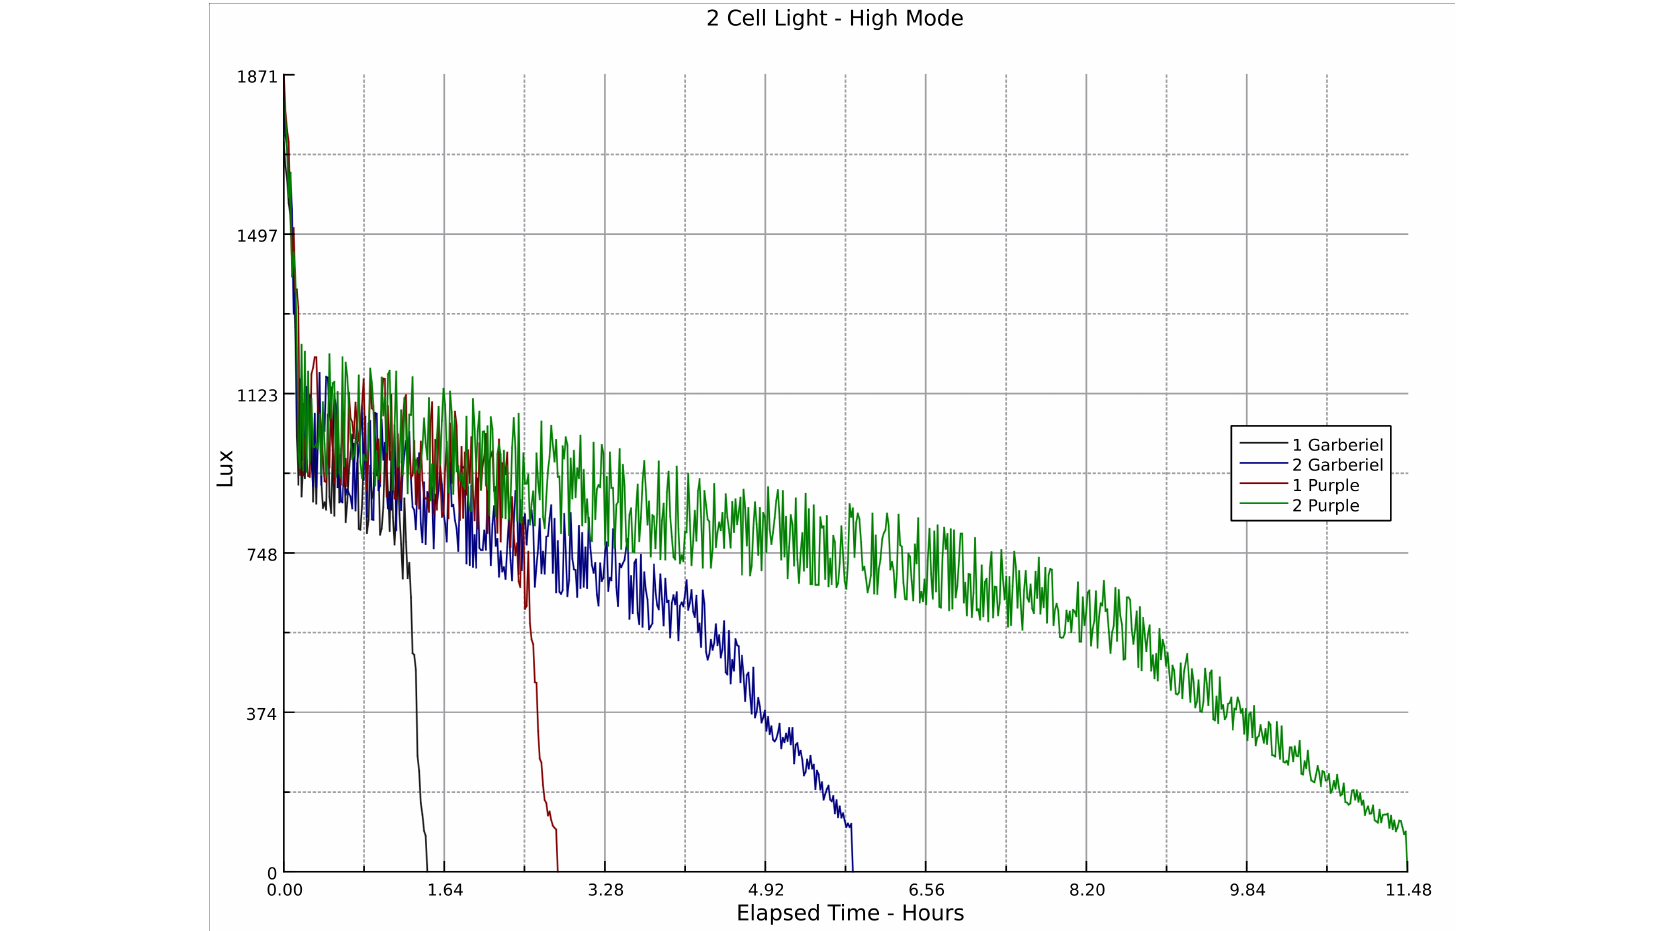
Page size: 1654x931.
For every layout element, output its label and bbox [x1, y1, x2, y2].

picture [209, 3, 1455, 931]
